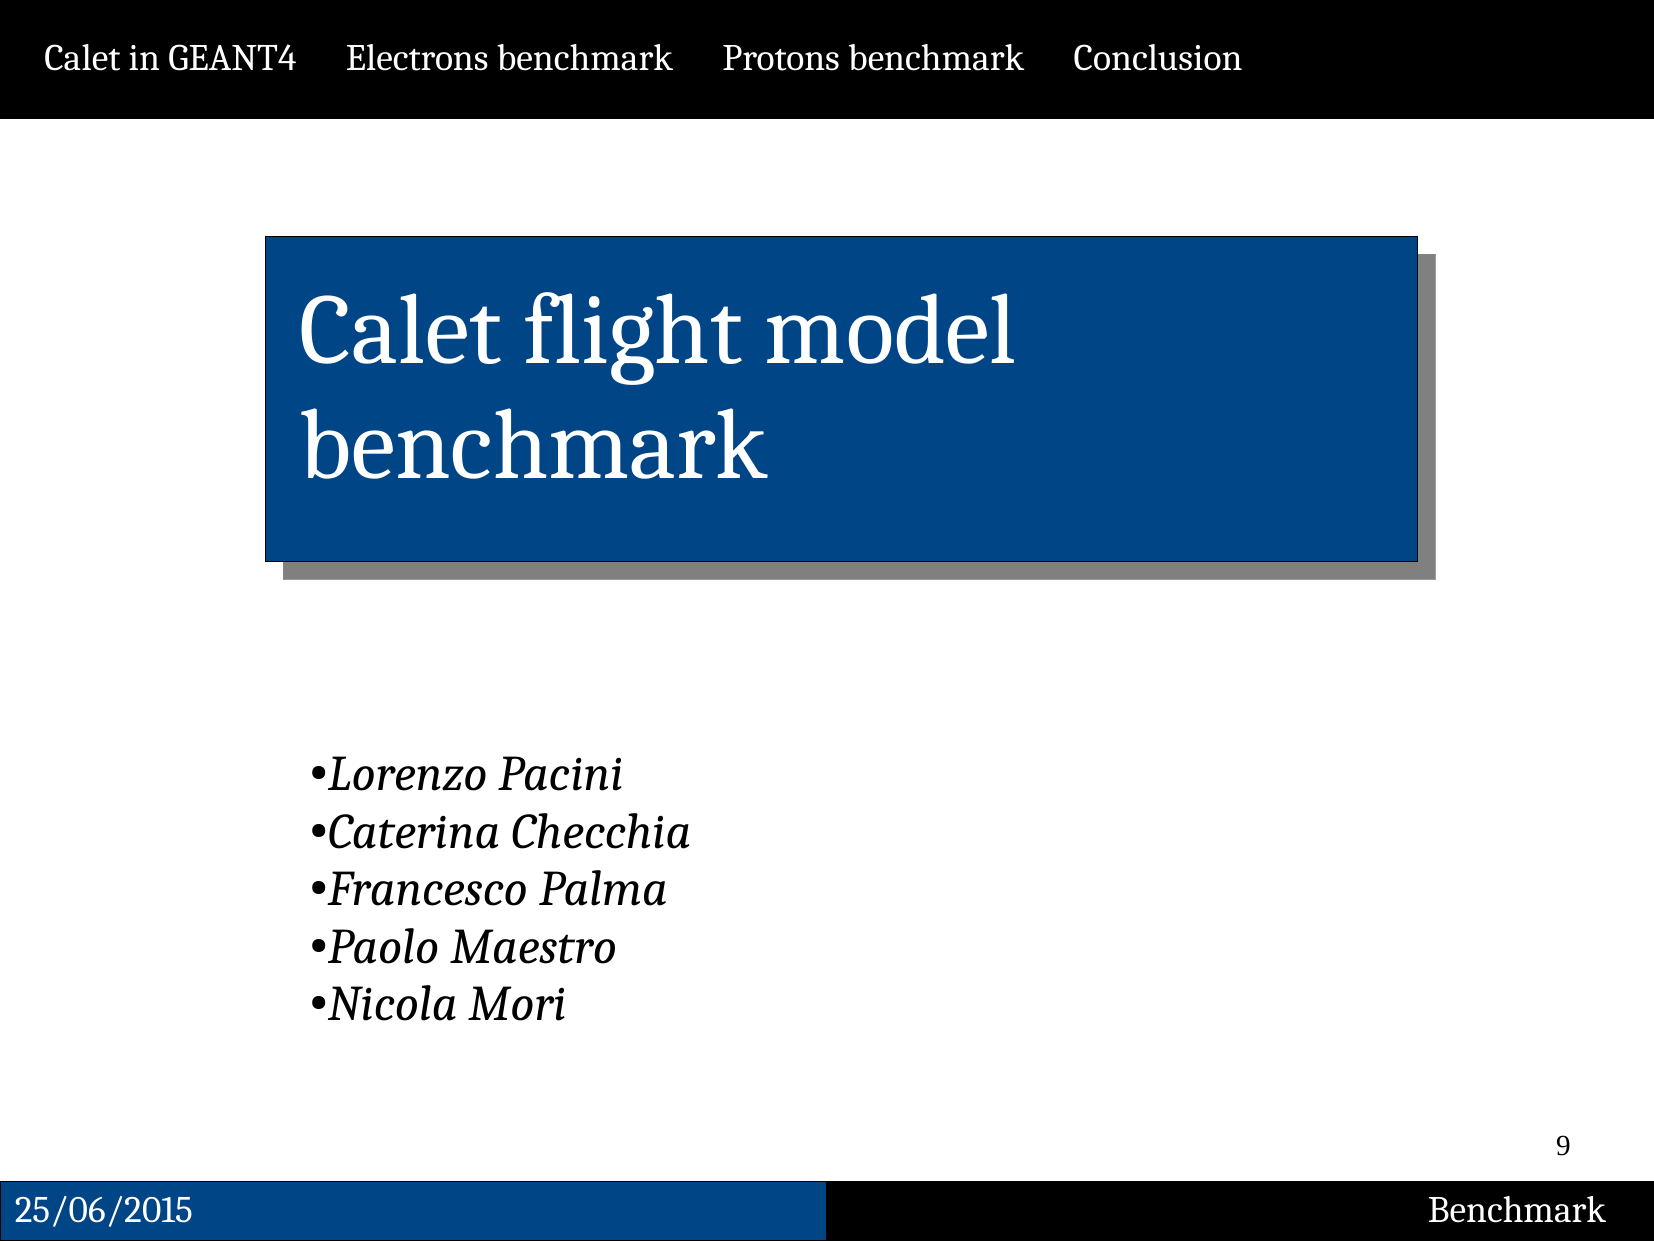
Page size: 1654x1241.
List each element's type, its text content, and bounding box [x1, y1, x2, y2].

text_box Benchmark [1413, 1181, 1654, 1241]
text_box Calet in GEANT4 Electrons benchmark Protons benchmark Conclusion [29, 29, 1625, 89]
text_box [0, 1181, 1413, 1241]
text_box [265, 236, 1418, 562]
text_box Calet flight model benchmark [284, 265, 1238, 515]
text_box Lorenzo Pacini Caterina Checchia Francesco Palma Paolo Maestro Nicola Mori [295, 738, 857, 1046]
text_box [0, 0, 1654, 119]
text_box 25/06/2015 [0, 1181, 246, 1240]
